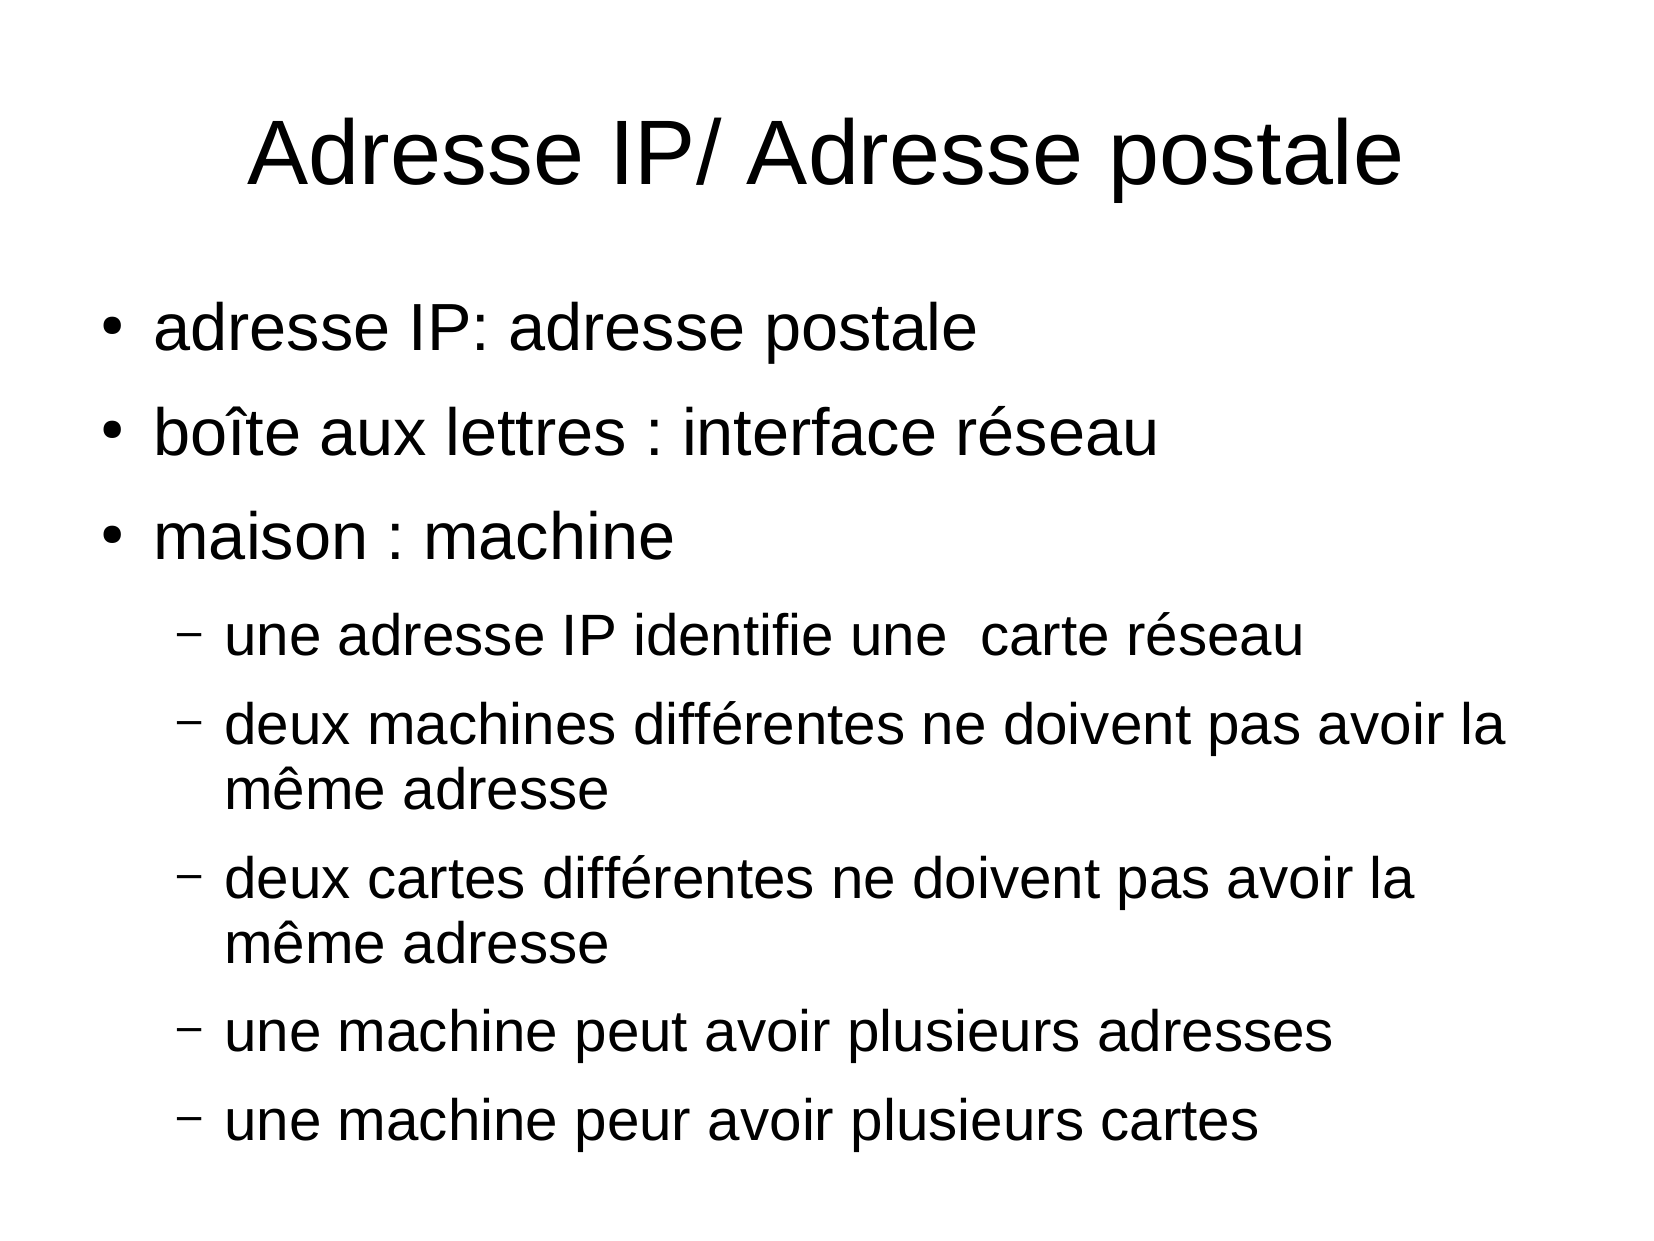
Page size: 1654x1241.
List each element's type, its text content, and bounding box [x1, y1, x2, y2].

title Adresse IP/ Adresse postale [82, 49, 1571, 257]
list adresse IP: adresse postale boîte aux lettres : interface réseau maison : machine une adresse IP identifie une carte réseau deux machines différentes ne doivent pas avoir la même adresse deux cartes différentes ne doivent pas avoir la même adresse une machine peut avoir plusieurs adresses une machine peur avoir plusieurs cartes [82, 290, 1571, 1155]
